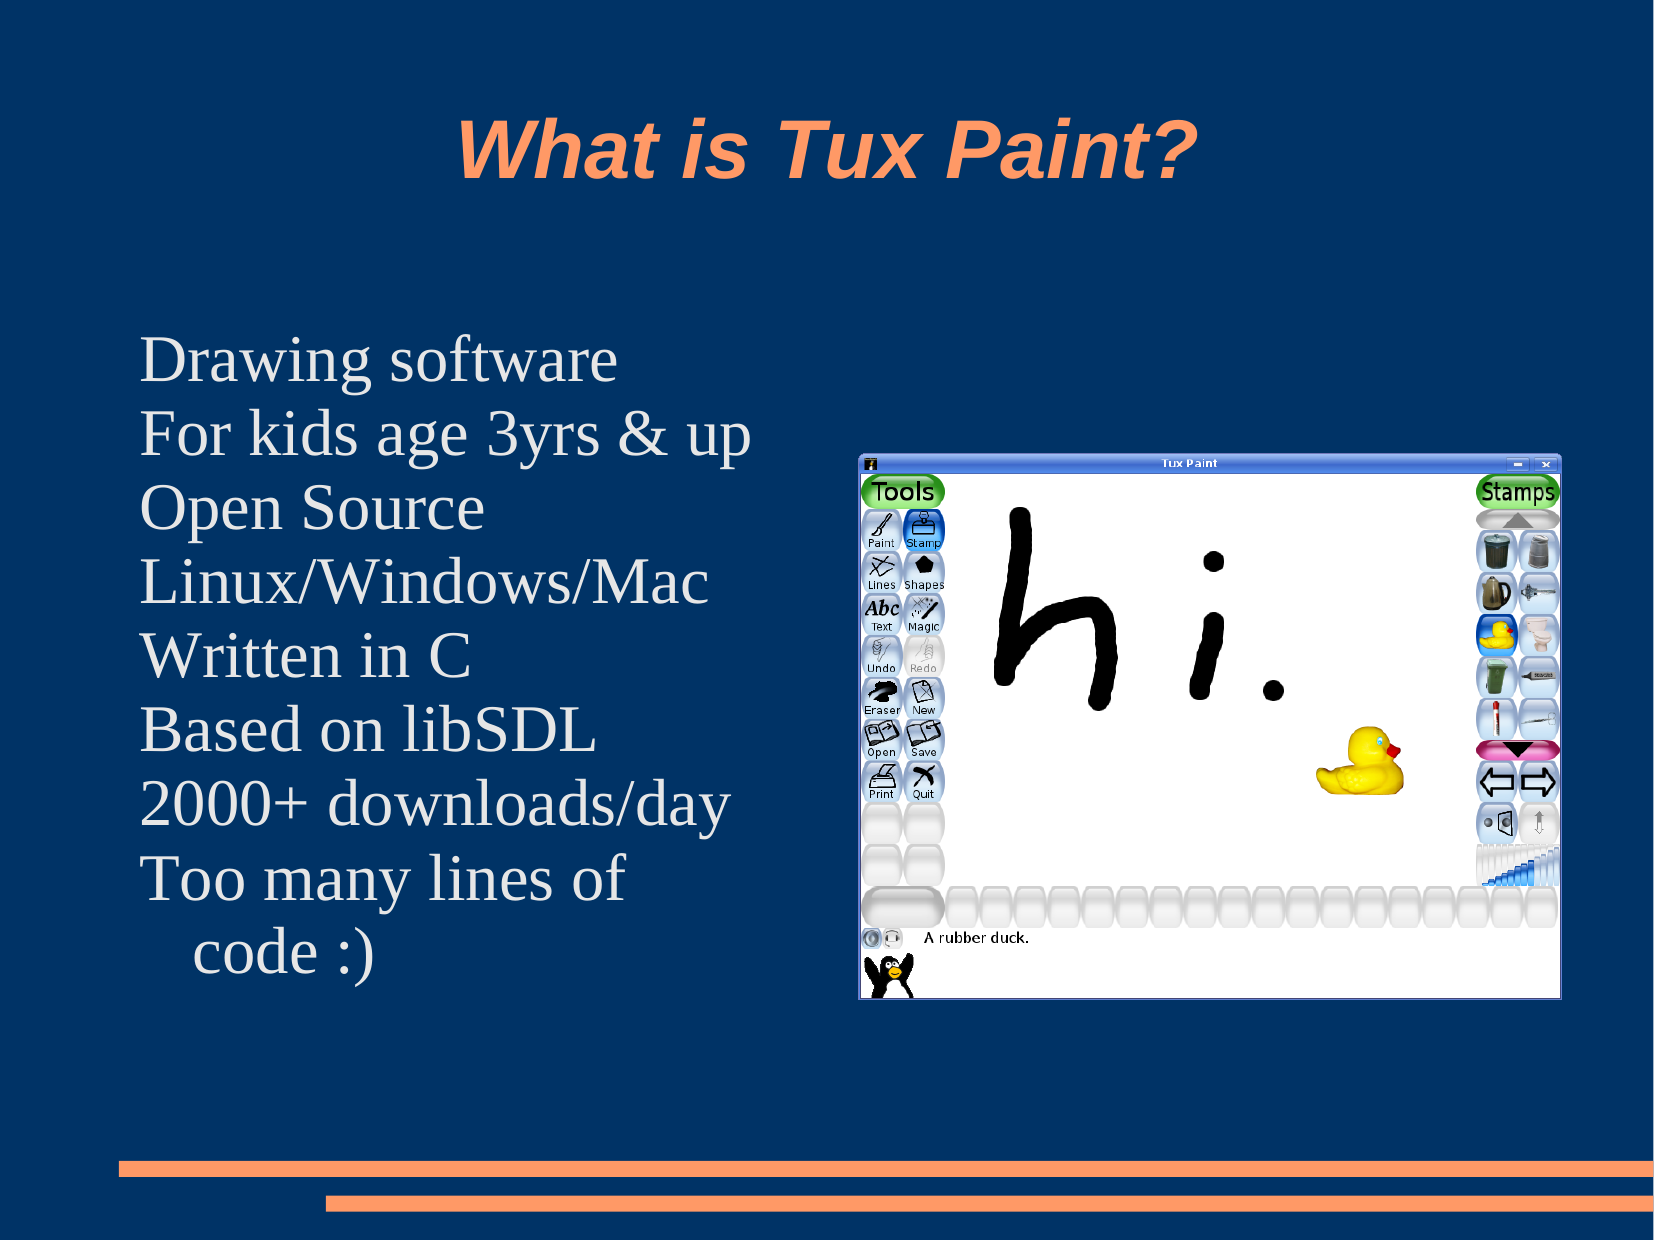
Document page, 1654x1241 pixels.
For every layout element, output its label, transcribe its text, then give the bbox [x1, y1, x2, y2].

title What is Tux Paint? [121, 53, 1534, 247]
picture [858, 453, 1562, 1001]
list Drawing software For kids age 3yrs & up Open Source Linux/Windows/Mac Written in C Based on libSDL 2000+ downloads/day Too many lines of code :) [121, 322, 824, 1118]
